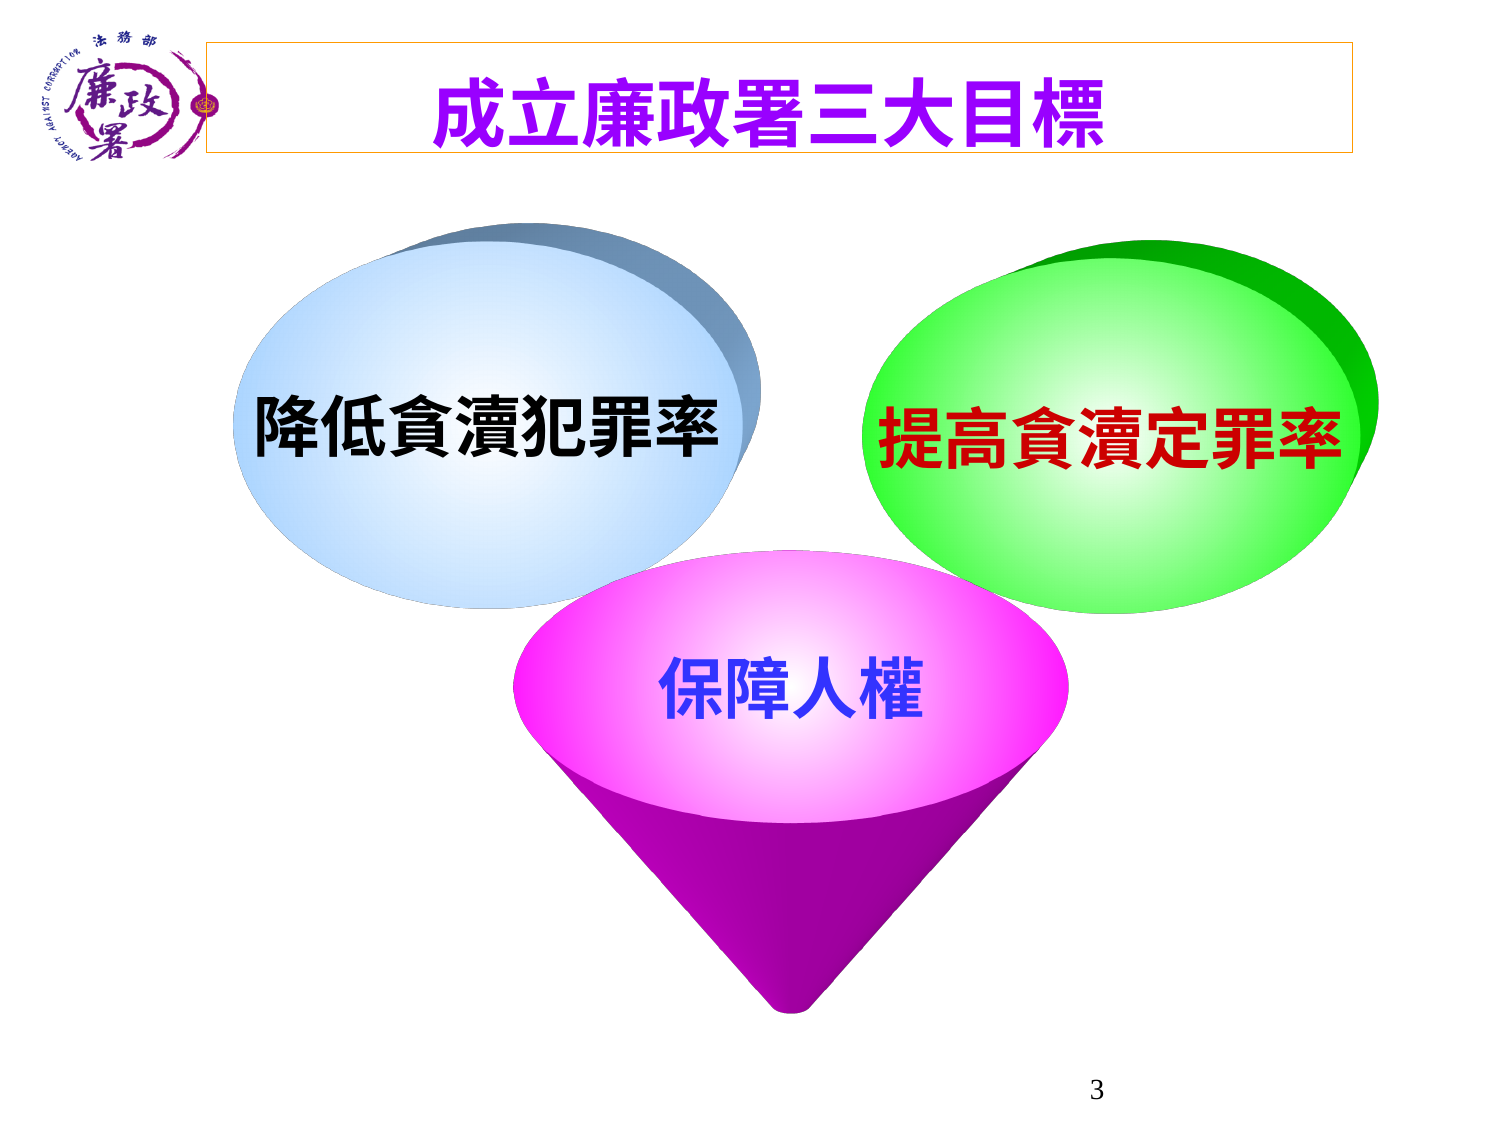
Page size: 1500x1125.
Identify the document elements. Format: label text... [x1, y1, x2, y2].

title 成立廉政署三大目標 [206, 42, 1353, 153]
text_box [1074, 1037, 1388, 1113]
